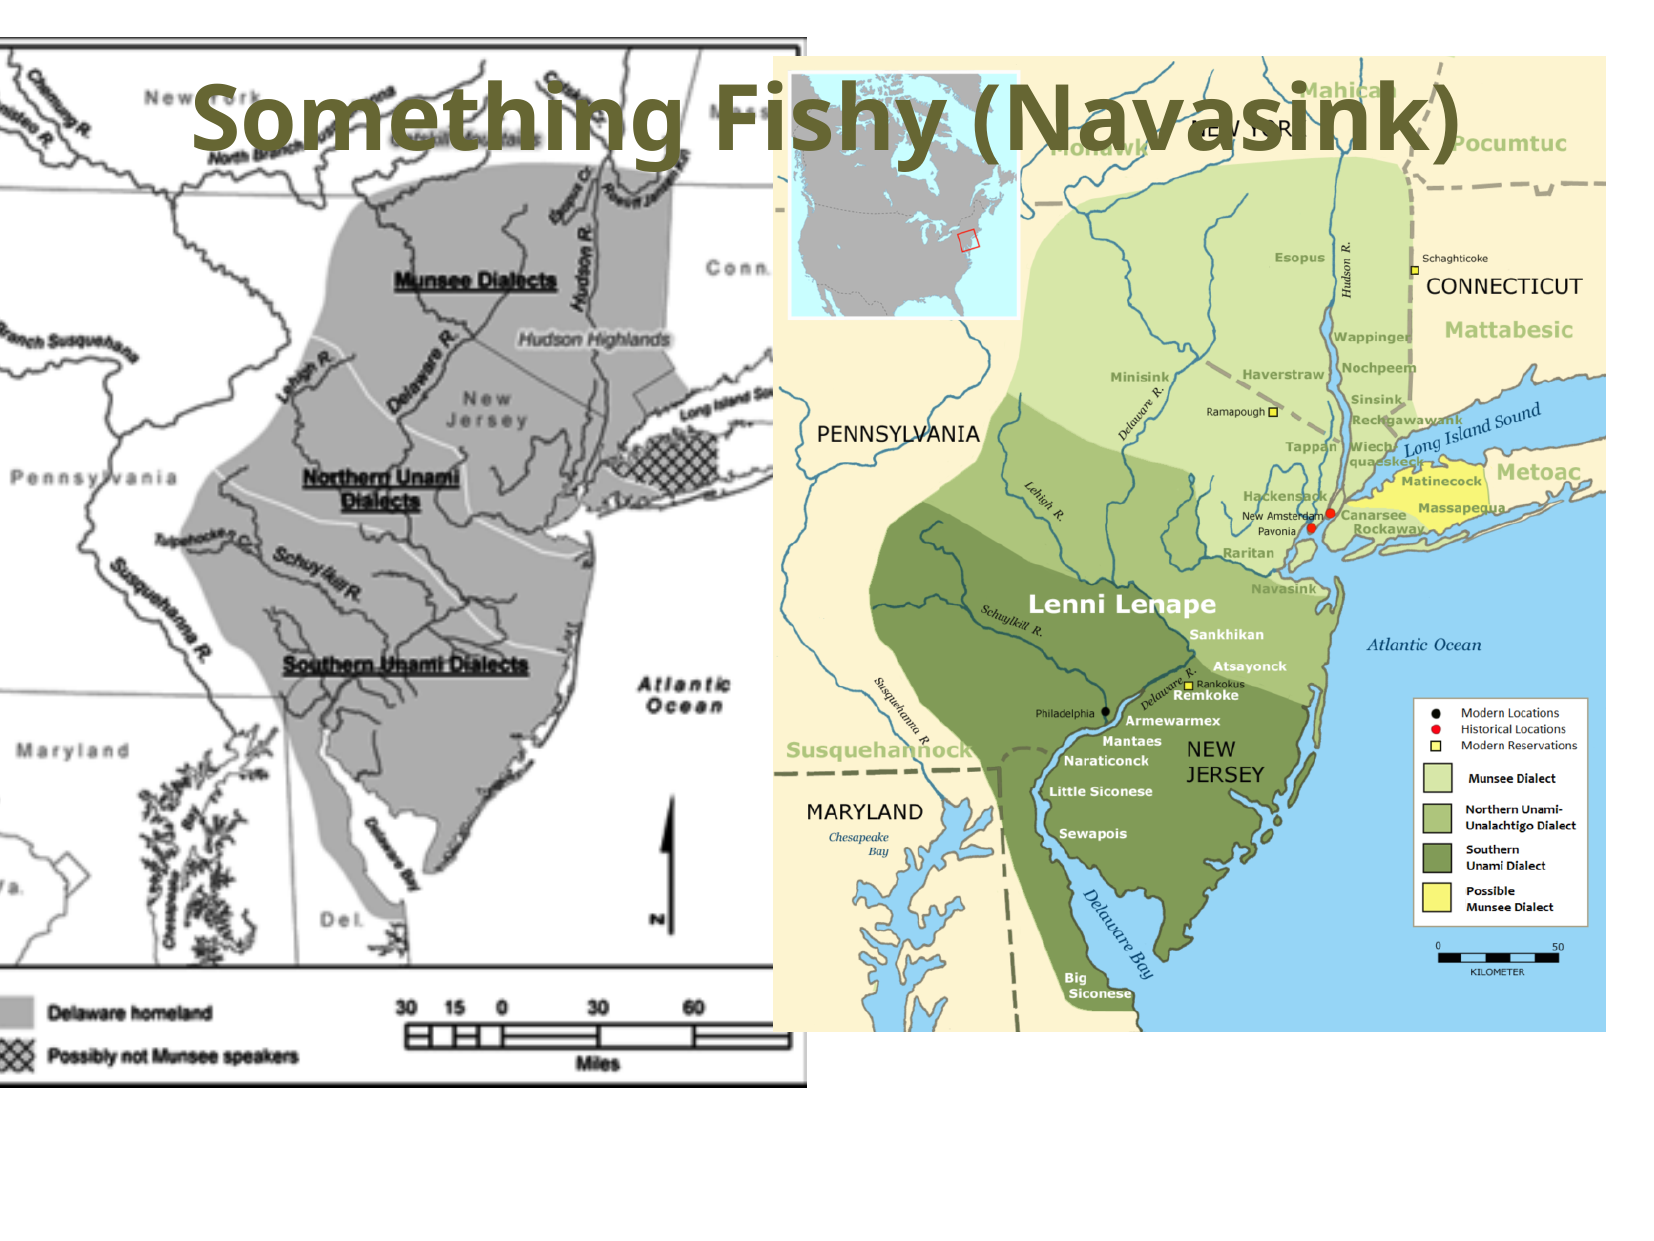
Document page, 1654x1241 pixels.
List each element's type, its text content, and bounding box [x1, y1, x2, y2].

title Something Fishy (Navasink) [82, 49, 1571, 181]
picture [0, 37, 1606, 1088]
